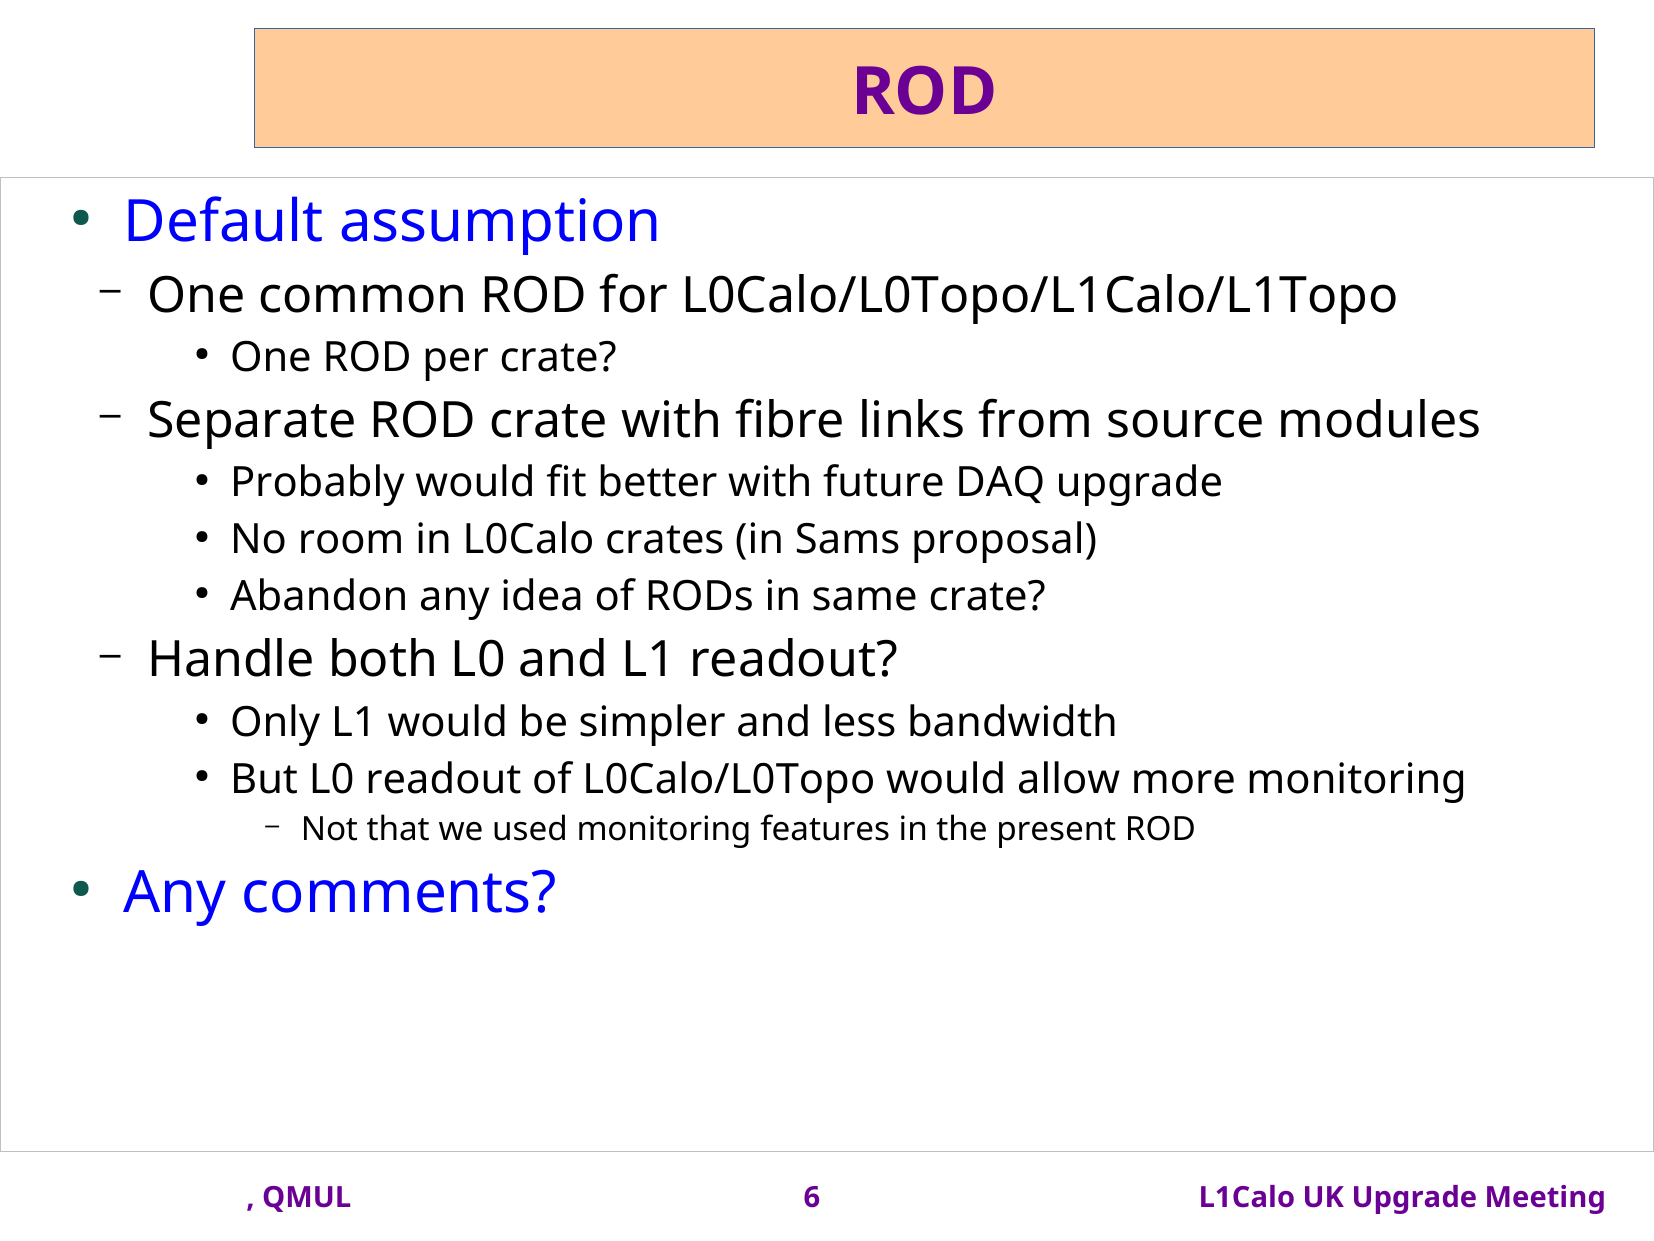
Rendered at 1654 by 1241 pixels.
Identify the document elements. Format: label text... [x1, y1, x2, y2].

list Default assumption One common ROD for L0Calo/L0Topo/L1Calo/L1Topo One ROD per crate? Separate ROD crate with fibre links from source modules Probably would fit better with future DAQ upgrade No room in L0Calo crates (in Sams proposal) Abandon any idea of RODs in same crate? Handle both L0 and L1 readout? Only L1 would be simpler and less bandwidth But L0 readout of L0Calo/L0Topo would allow more monitoring Not that we used monitoring features in the present ROD Any comments? [52, 179, 1635, 1138]
title ROD [254, 28, 1595, 148]
